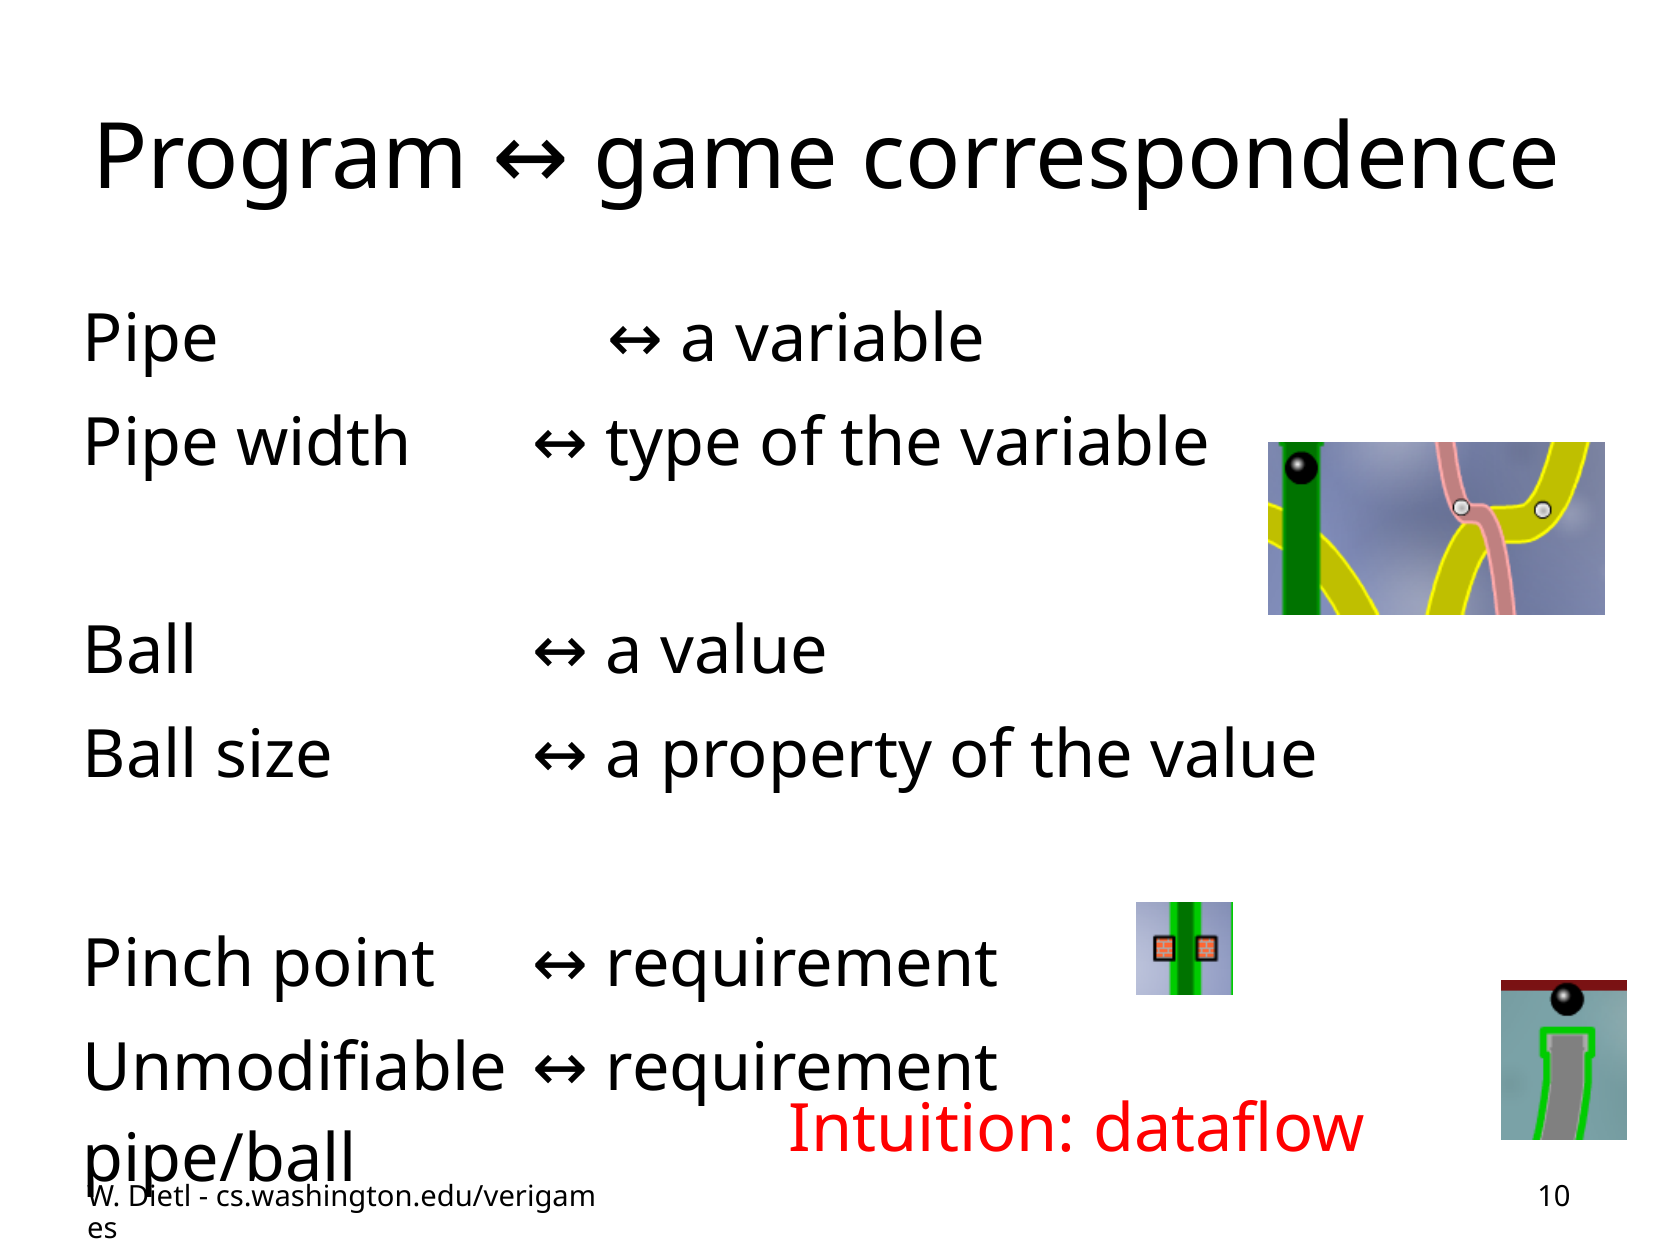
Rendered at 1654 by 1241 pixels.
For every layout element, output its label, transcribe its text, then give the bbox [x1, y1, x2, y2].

list Pipe ↔ a variable Pipe width ↔ type of the variable Ball ↔ a value Ball size ↔ a property of the value Pinch point ↔ requirement Unmodifiable ↔ requirement pipe/ball [82, 290, 1571, 1175]
title Program ↔ game correspondence [82, 49, 1571, 257]
text_box Intuition: dataflow [774, 1077, 1381, 1173]
picture [1501, 980, 1627, 1140]
picture [1136, 902, 1233, 995]
picture [1268, 442, 1605, 615]
